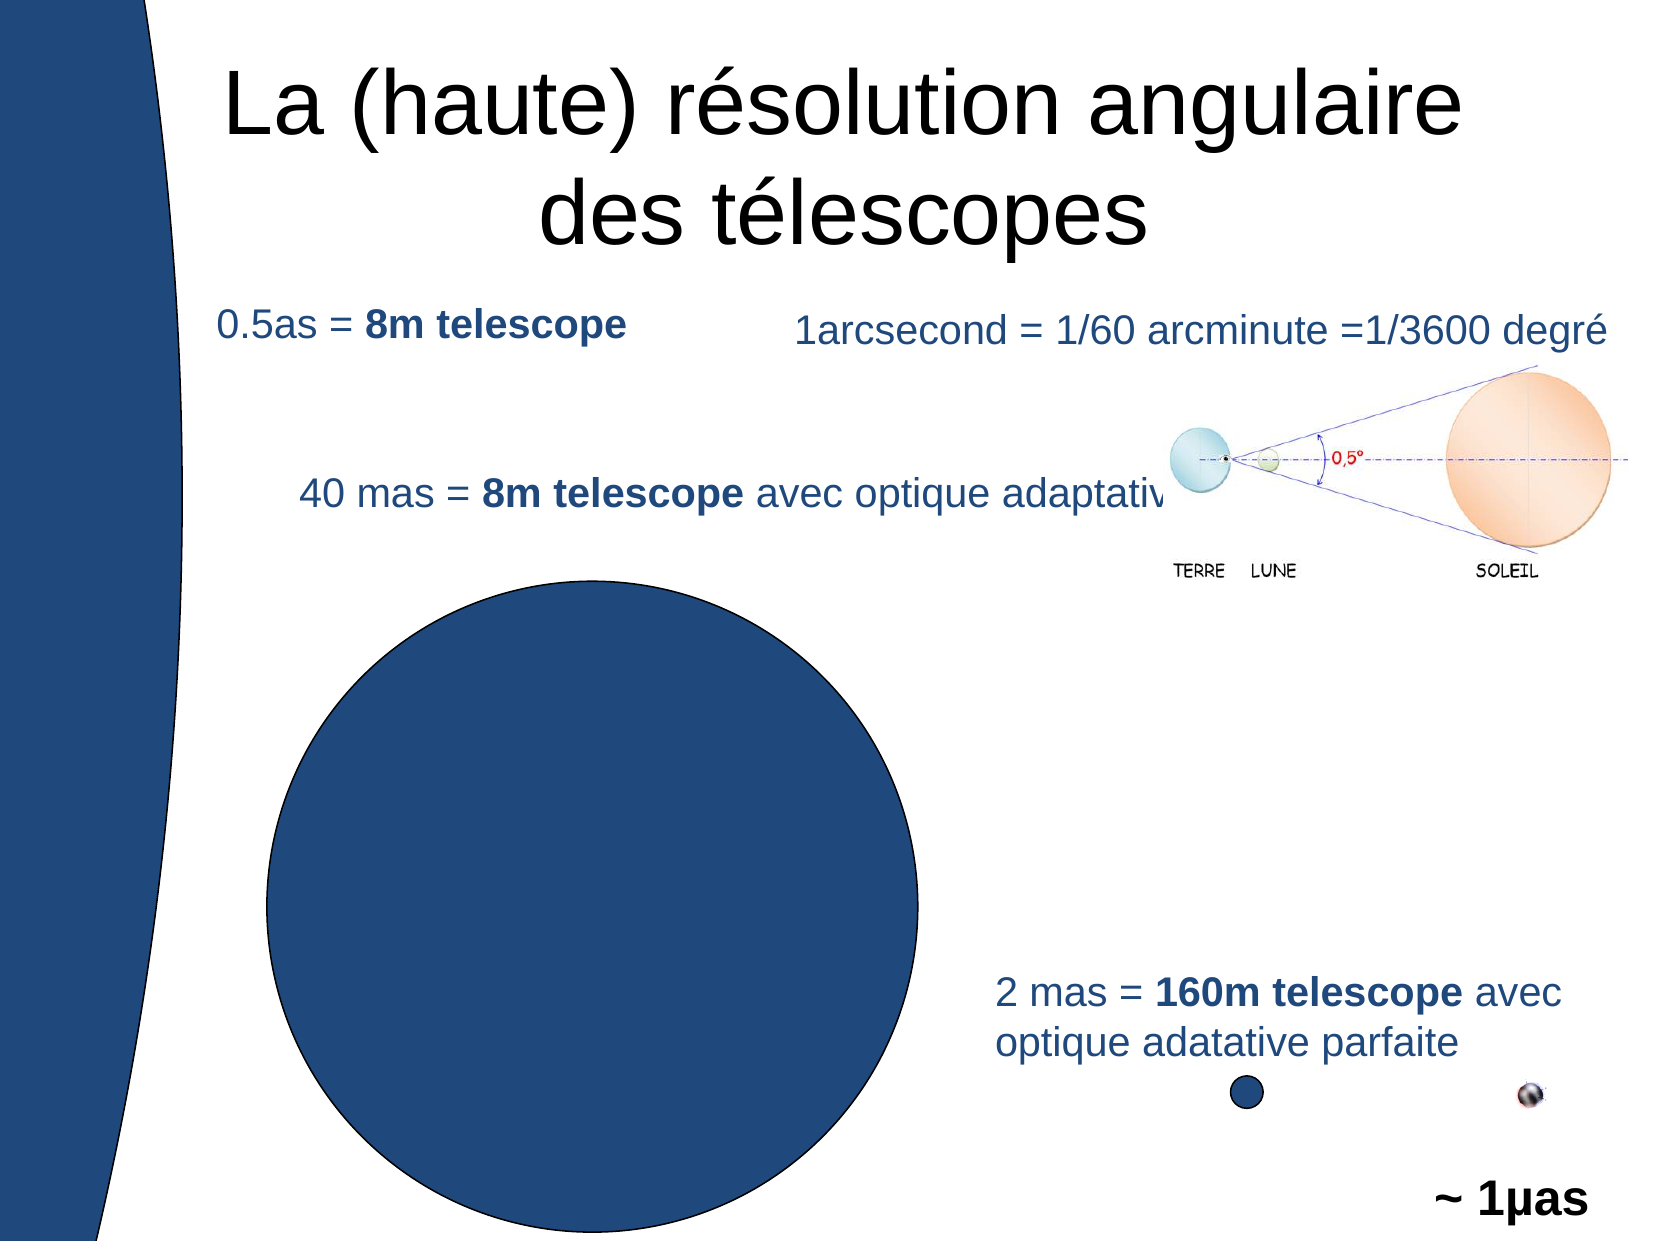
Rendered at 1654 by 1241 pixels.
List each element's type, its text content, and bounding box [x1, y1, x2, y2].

picture [1514, 1079, 1547, 1111]
text_box 1arcsecond = 1/60 arcminute =1/3600 degré [779, 295, 1636, 411]
title La (haute) résolution angulaire des télescopes [152, 49, 1571, 257]
text_box [1230, 1075, 1264, 1109]
text_box 40 mas = 8m telescope avec optique adaptative [284, 458, 1163, 524]
text_box [266, 581, 918, 1233]
text_box ~ 1µas [1419, 1157, 1654, 1241]
text_box [0, 0, 183, 1241]
text_box 2 mas = 160m telescope avec optique adatative parfaite [980, 957, 1619, 1073]
text_box 0.5as = 8m telescope [201, 289, 643, 405]
picture [1163, 354, 1628, 591]
